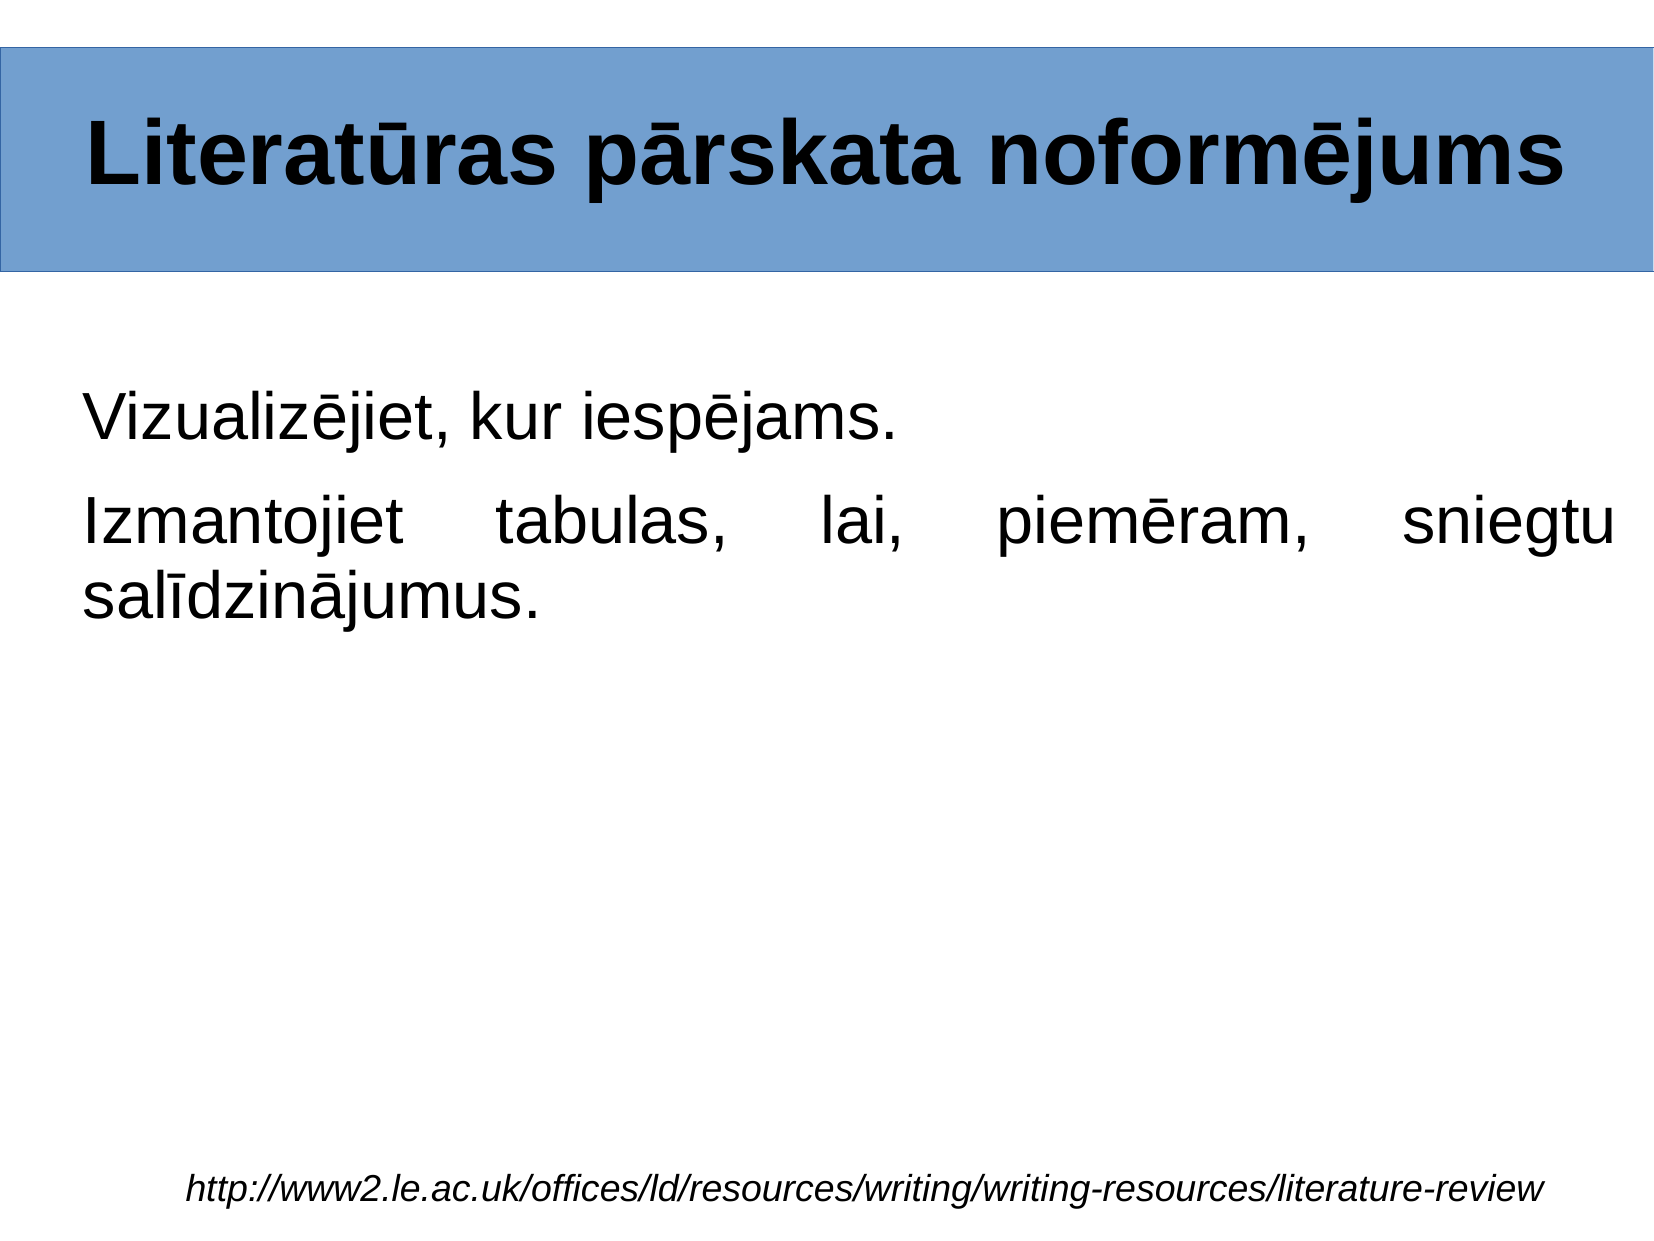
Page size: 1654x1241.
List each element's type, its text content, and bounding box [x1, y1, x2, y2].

text_box http://www2.le.ac.uk/offices/ld/resources/writing/writing-resources/literature-review [170, 1159, 1560, 1217]
title Literatūras pārskata noformējums [82, 49, 1571, 257]
text_box [0, 47, 1654, 272]
list Vizualizējiet, kur iespējams. Izmantojiet tabulas, lai, piemēram, sniegtu salīdzinājumus. [82, 378, 1619, 1099]
